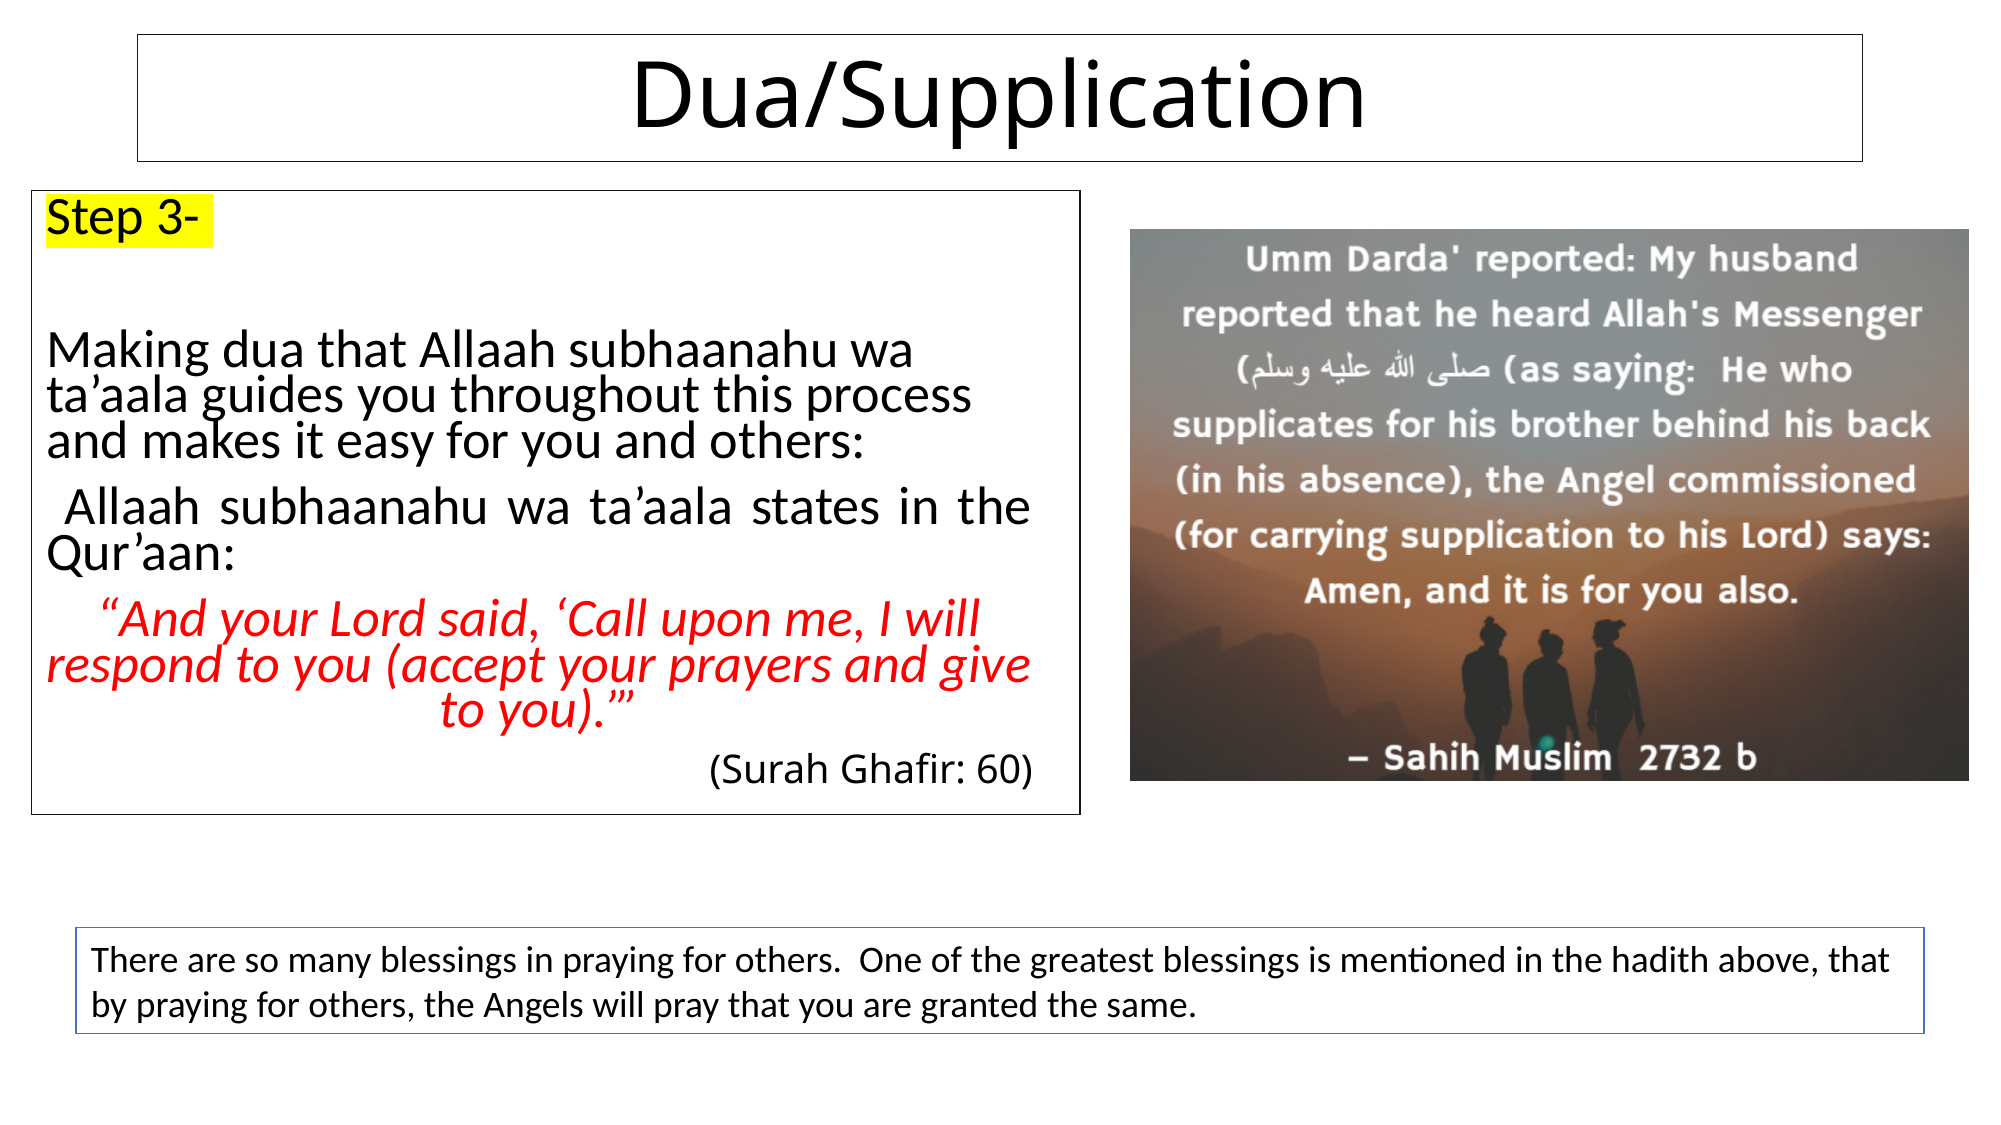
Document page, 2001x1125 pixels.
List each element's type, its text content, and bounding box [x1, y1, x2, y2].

text_box There are so many blessings in praying for others. One of the greatest blessings is mentioned in the hadith above, that by praying for others, the Angels will pray that you are granted the same. [75, 927, 1925, 1034]
picture [1130, 229, 1969, 781]
title Dua/Supplication [137, 34, 1863, 162]
list Step 3- Making dua that Allaah subhaanahu wa ta’aala guides you throughout this process and makes it easy for you and others: Allaah subhaanahu wa ta’aala states in the Qur’aan: “And your Lord said, ‘Call upon me, I will respond to you (accept your prayers and give to you).’” (Surah Ghafir: 60) [31, 190, 1081, 815]
